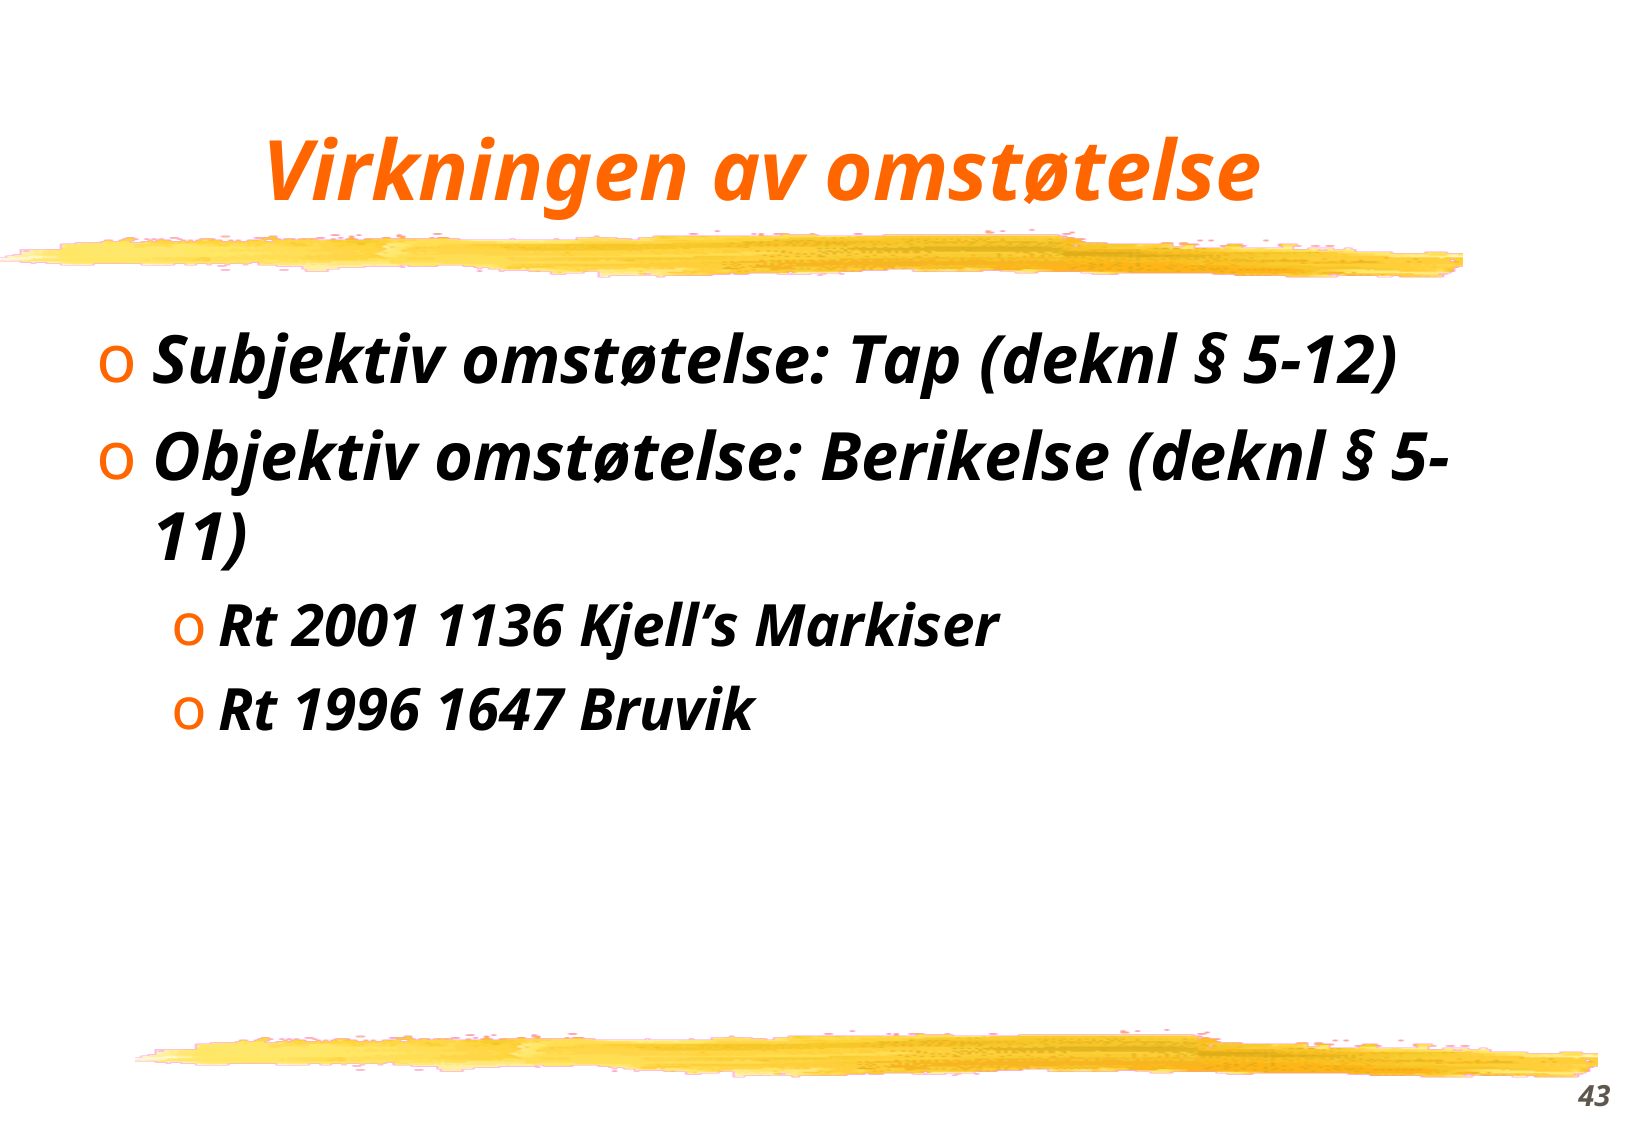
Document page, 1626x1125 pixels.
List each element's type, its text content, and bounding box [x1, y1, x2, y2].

picture [0, 224, 1463, 288]
list Subjektiv omstøtelse: Tap (deknl § 5-12) Objektiv omstøtelse: Berikelse (deknl § 5-11) Rt 2001 1136 Kjell’s Markiser Rt 1996 1647 Bruvik [81, 309, 1535, 1001]
text_box <number> [1516, 1050, 1626, 1125]
title Virkningen av omstøtelse [72, 37, 1454, 225]
picture [135, 1024, 1598, 1088]
